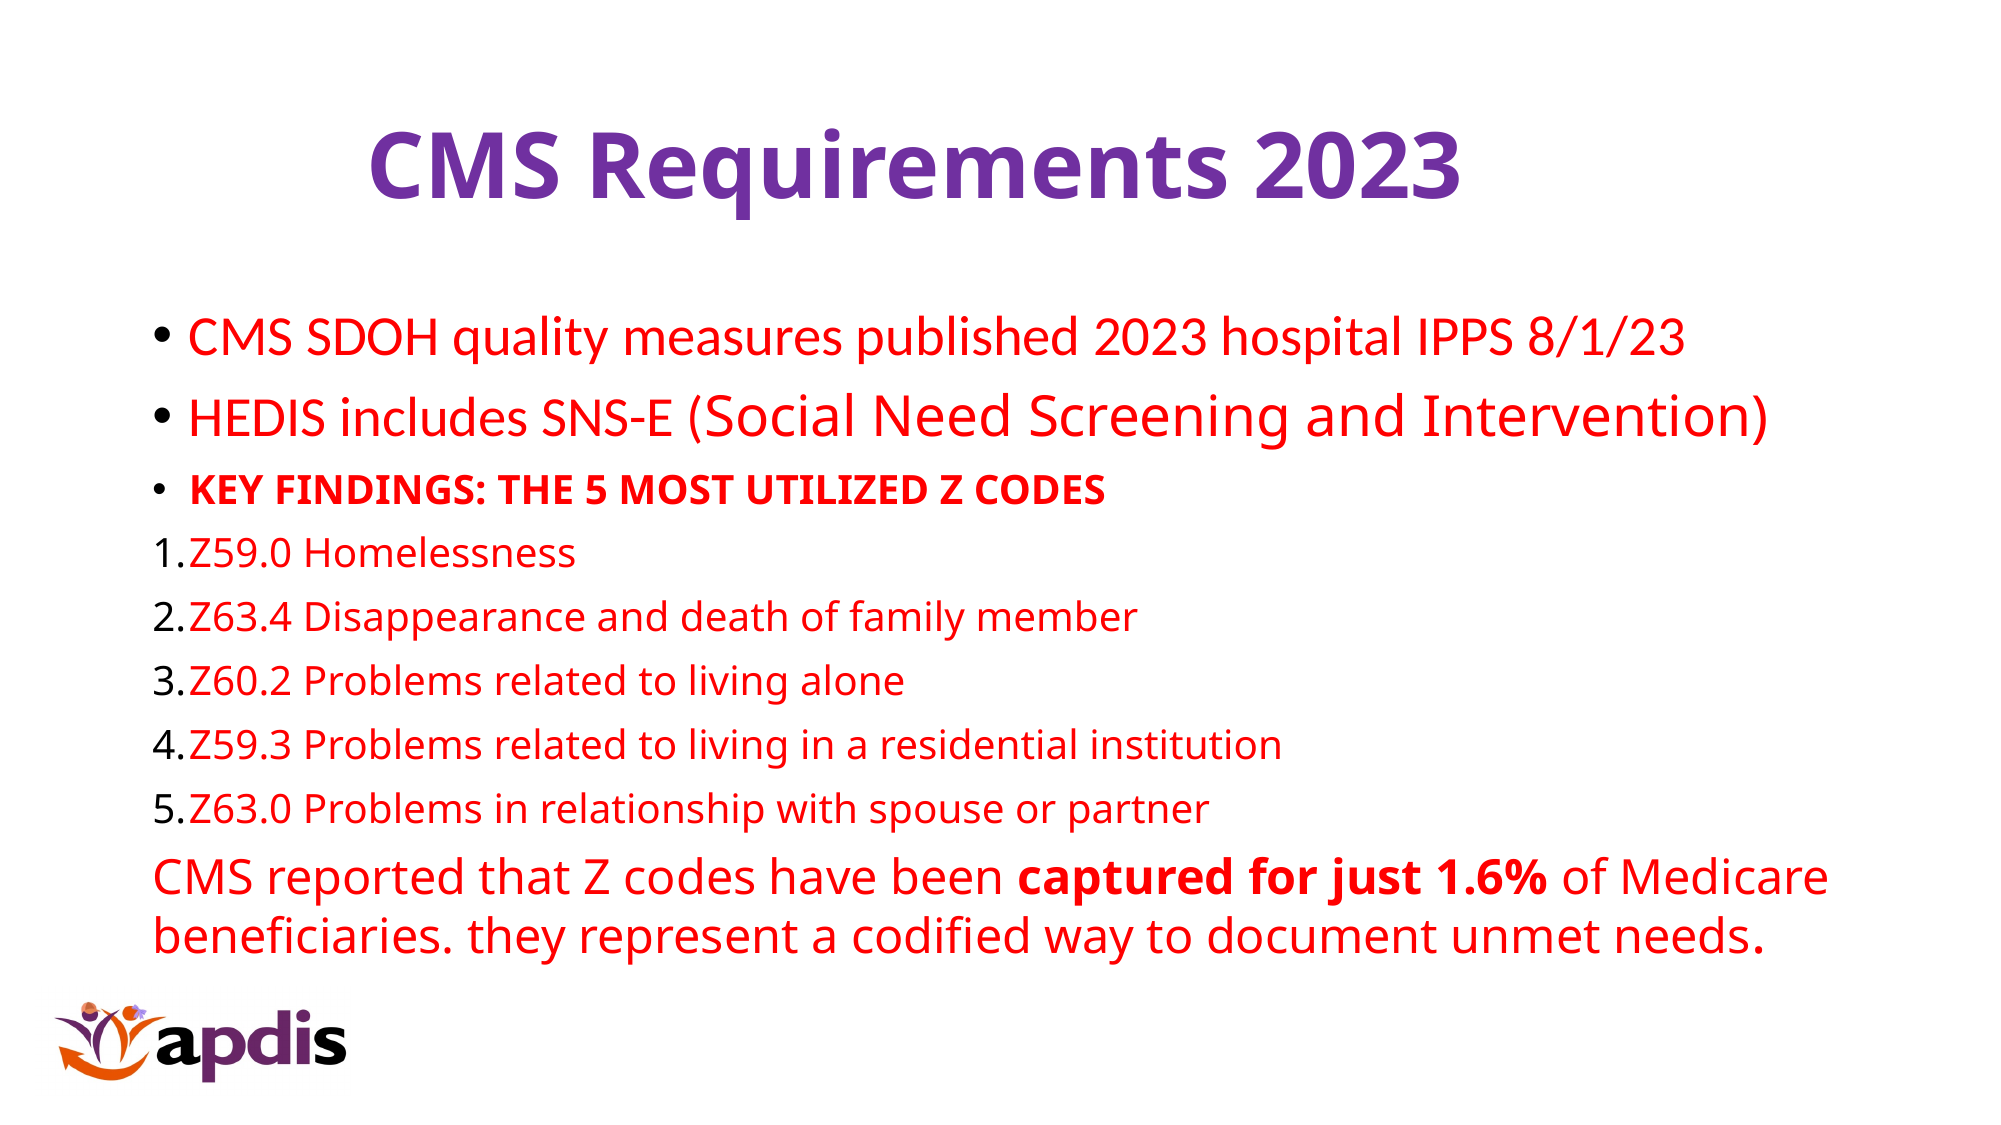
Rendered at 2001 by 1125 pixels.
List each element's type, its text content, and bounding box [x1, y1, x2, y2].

picture [35, 986, 351, 1097]
list CMS SDOH quality measures published 2023 hospital IPPS 8/1/23 HEDIS includes SNS-E (Social Need Screening and Intervention) KEY FINDINGS: THE 5 MOST UTILIZED Z CODES Z59.0 Homelessness Z63.4 Disappearance and death of family member Z60.2 Problems related to living alone Z59.3 Problems related to living in a residential institution Z63.0 Problems in relationship with spouse or partner CMS reported that Z codes have been captured for just 1.6% of Medicare beneficiaries. they represent a codified way to document unmet needs. [137, 299, 1863, 1014]
title CMS Requirements 2023 [137, 59, 1863, 278]
